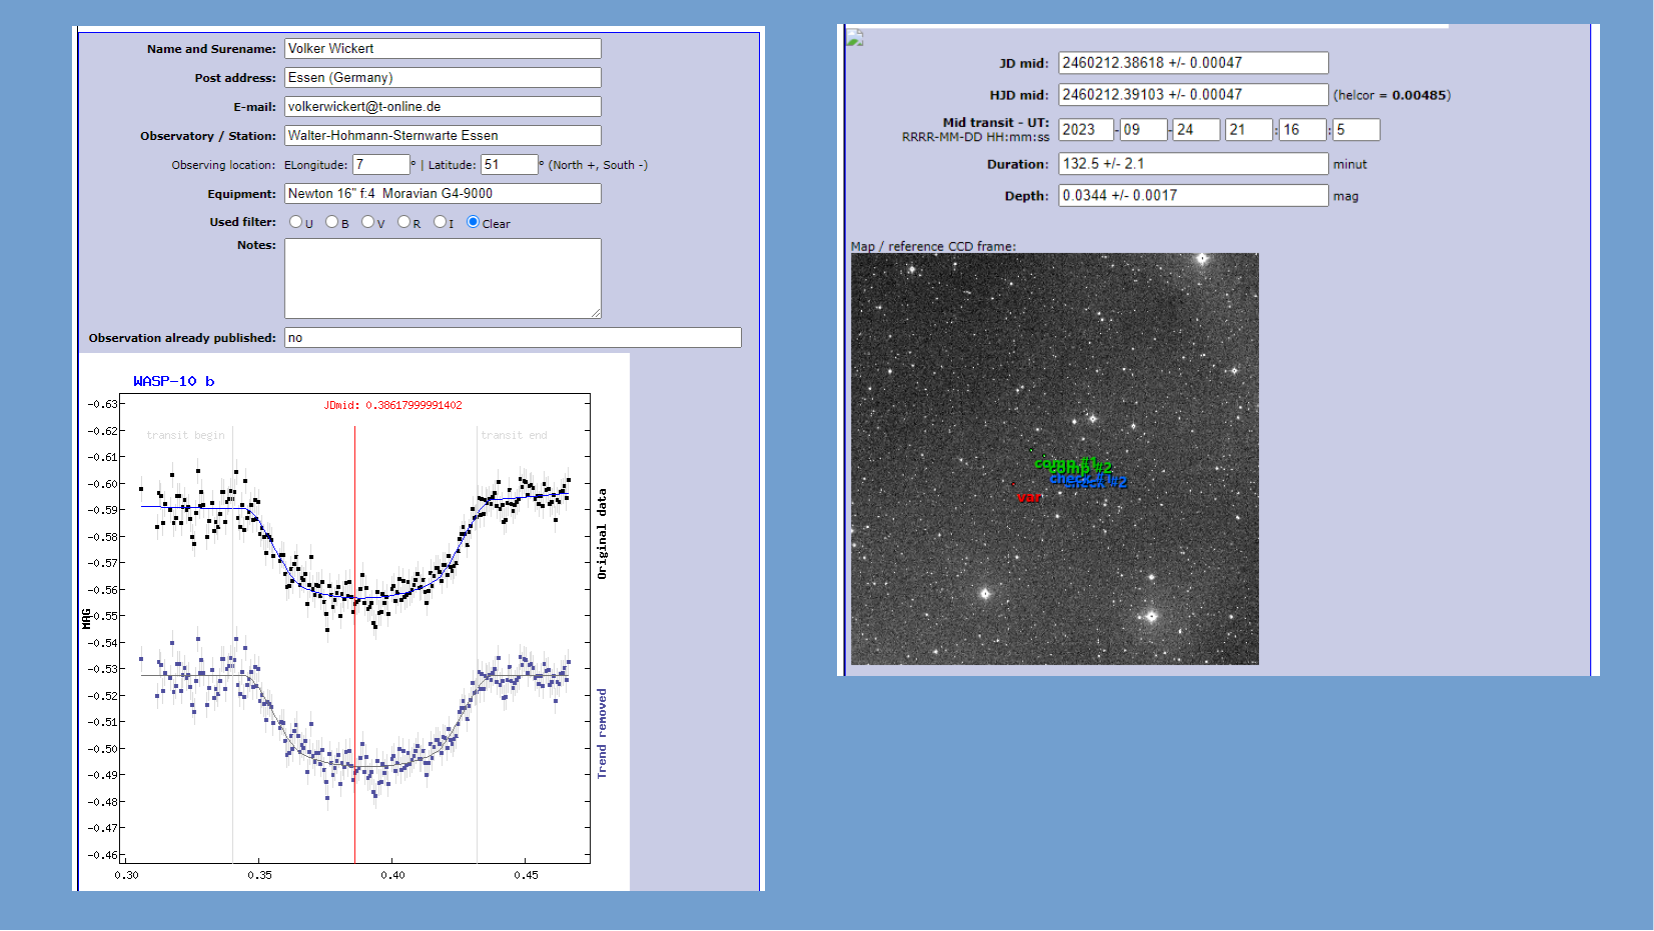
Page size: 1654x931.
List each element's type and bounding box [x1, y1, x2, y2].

picture [837, 24, 1600, 676]
picture [72, 26, 765, 891]
text_box [29, 11, 1622, 768]
